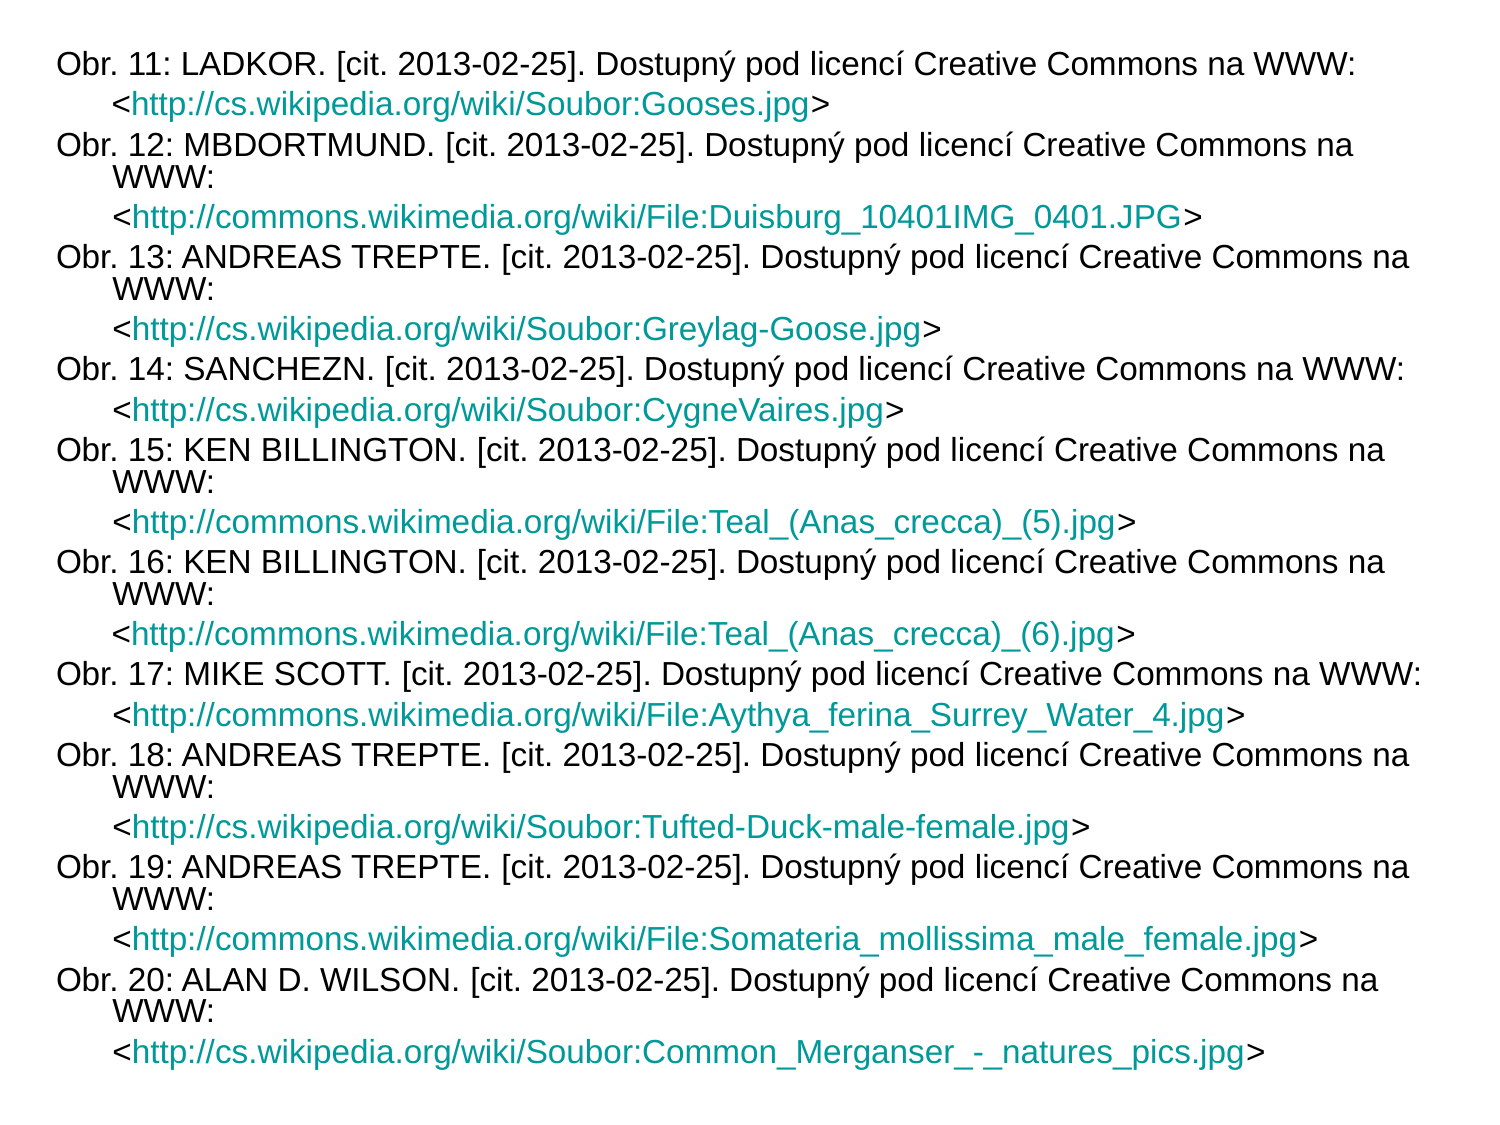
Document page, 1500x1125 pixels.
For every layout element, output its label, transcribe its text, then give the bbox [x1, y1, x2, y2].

list Obr. 11: LADKOR. [cit. 2013-02-25]. Dostupný pod licencí Creative Commons na WWW: <http://cs.wikipedia.org/wiki/Soubor:Gooses.jpg> Obr. 12: MBDORTMUND. [cit. 2013-02-25]. Dostupný pod licencí Creative Commons na WWW: <http://commons.wikimedia.org/wiki/File:Duisburg_10401IMG_0401.JPG> Obr. 13: ANDREAS TREPTE. [cit. 2013-02-25]. Dostupný pod licencí Creative Commons na WWW: <http://cs.wikipedia.org/wiki/Soubor:Greylag-Goose.jpg> Obr. 14: SANCHEZN. [cit. 2013-02-25]. Dostupný pod licencí Creative Commons na WWW: <http://cs.wikipedia.org/wiki/Soubor:CygneVaires.jpg> Obr. 15: KEN BILLINGTON. [cit. 2013-02-25]. Dostupný pod licencí Creative Commons na WWW: <http://commons.wikimedia.org/wiki/File:Teal_(Anas_crecca)_(5).jpg> Obr. 16: KEN BILLINGTON. [cit. 2013-02-25]. Dostupný pod licencí Creative Commons na WWW: <http://commons.wikimedia.org/wiki/File:Teal_(Anas_crecca)_(6).jpg> Obr. 17: MIKE SCOTT. [cit. 2013-02-25]. Dostupný pod licencí Creative Commons na WWW: <http://commons.wikimedia.org/wiki/File:Aythya_ferina_Surrey_Water_4.jpg> Obr. 18: ANDREAS TREPTE. [cit. 2013-02-25]. Dostupný pod licencí Creative Commons na WWW: <http://cs.wikipedia.org/wiki/Soubor:Tufted-Duck-male-female.jpg> Obr. 19: ANDREAS TREPTE. [cit. 2013-02-25]. Dostupný pod licencí Creative Commons na WWW: <http://commons.wikimedia.org/wiki/File:Somateria_mollissima_male_female.jpg> Obr. 20: ALAN D. WILSON. [cit. 2013-02-25]. Dostupný pod licencí Creative Commons na WWW: <http://cs.wikipedia.org/wiki/Soubor:Common_Merganser_-_natures_pics.jpg> [41, 42, 1471, 1118]
